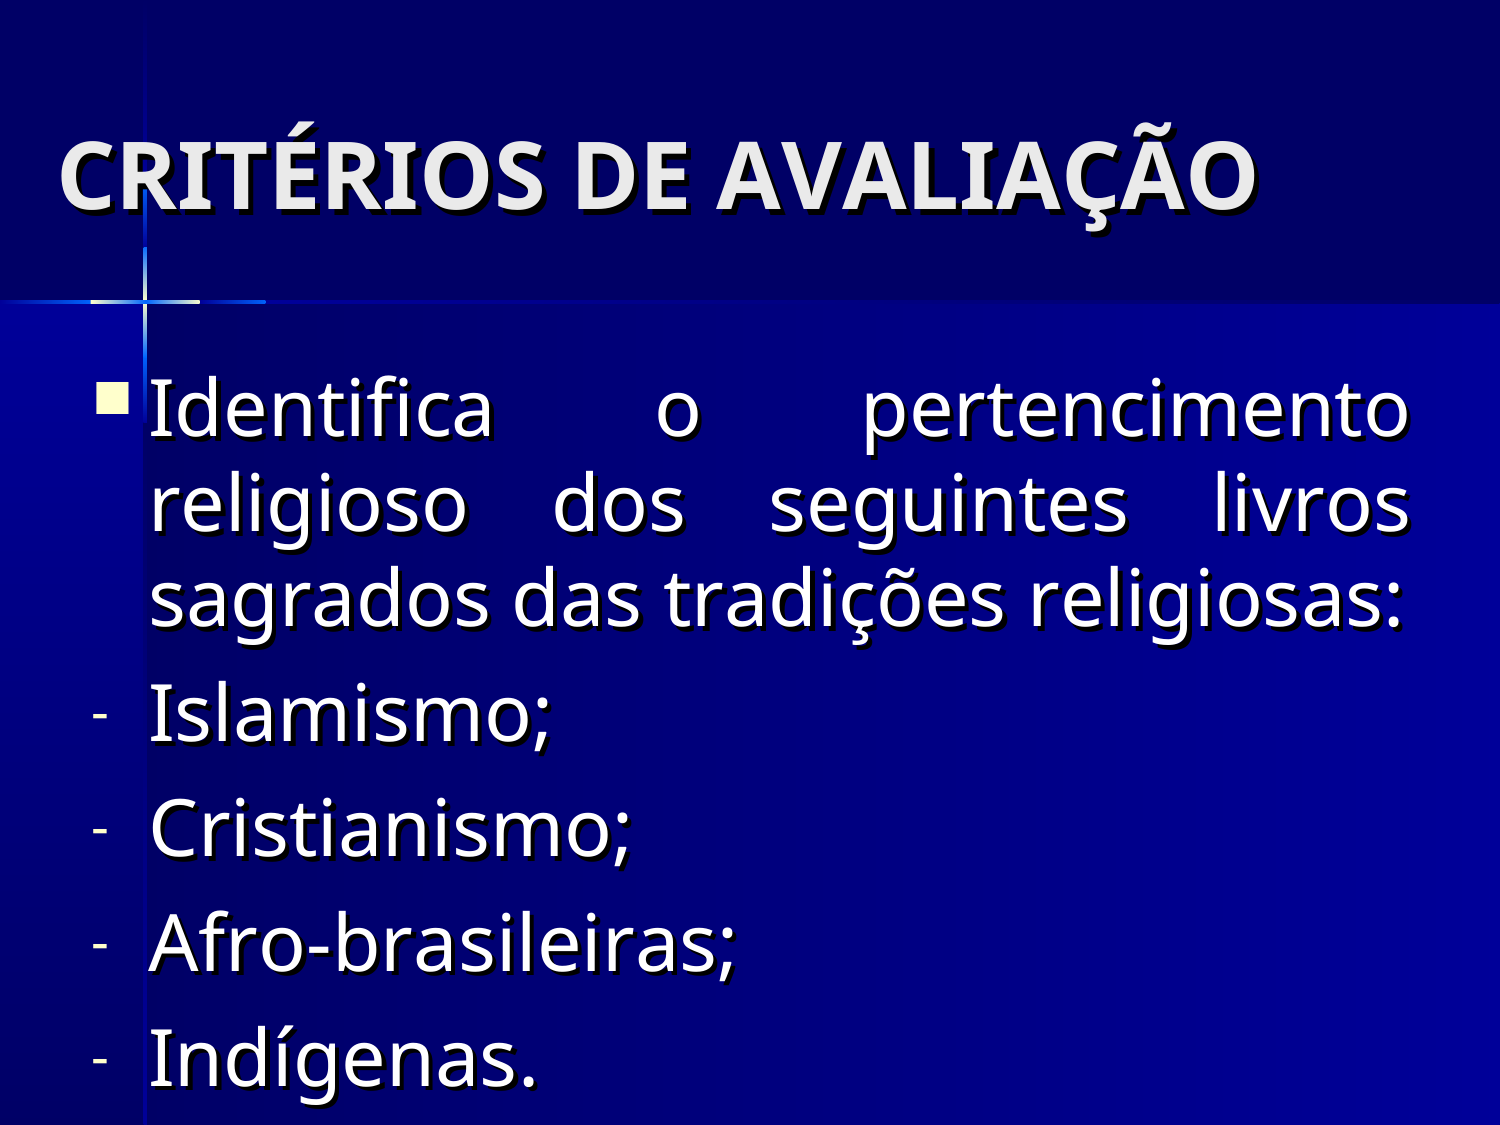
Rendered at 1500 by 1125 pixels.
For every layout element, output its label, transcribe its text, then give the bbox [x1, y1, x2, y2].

list Identifica o pertencimento religioso dos seguintes livros sagrados das tradições religiosas: Islamismo; Cristianismo; Afro-brasileiras; Indígenas. [76, 350, 1427, 1125]
title CRITÉRIOS DE AVALIAÇÃO [41, 52, 1436, 293]
